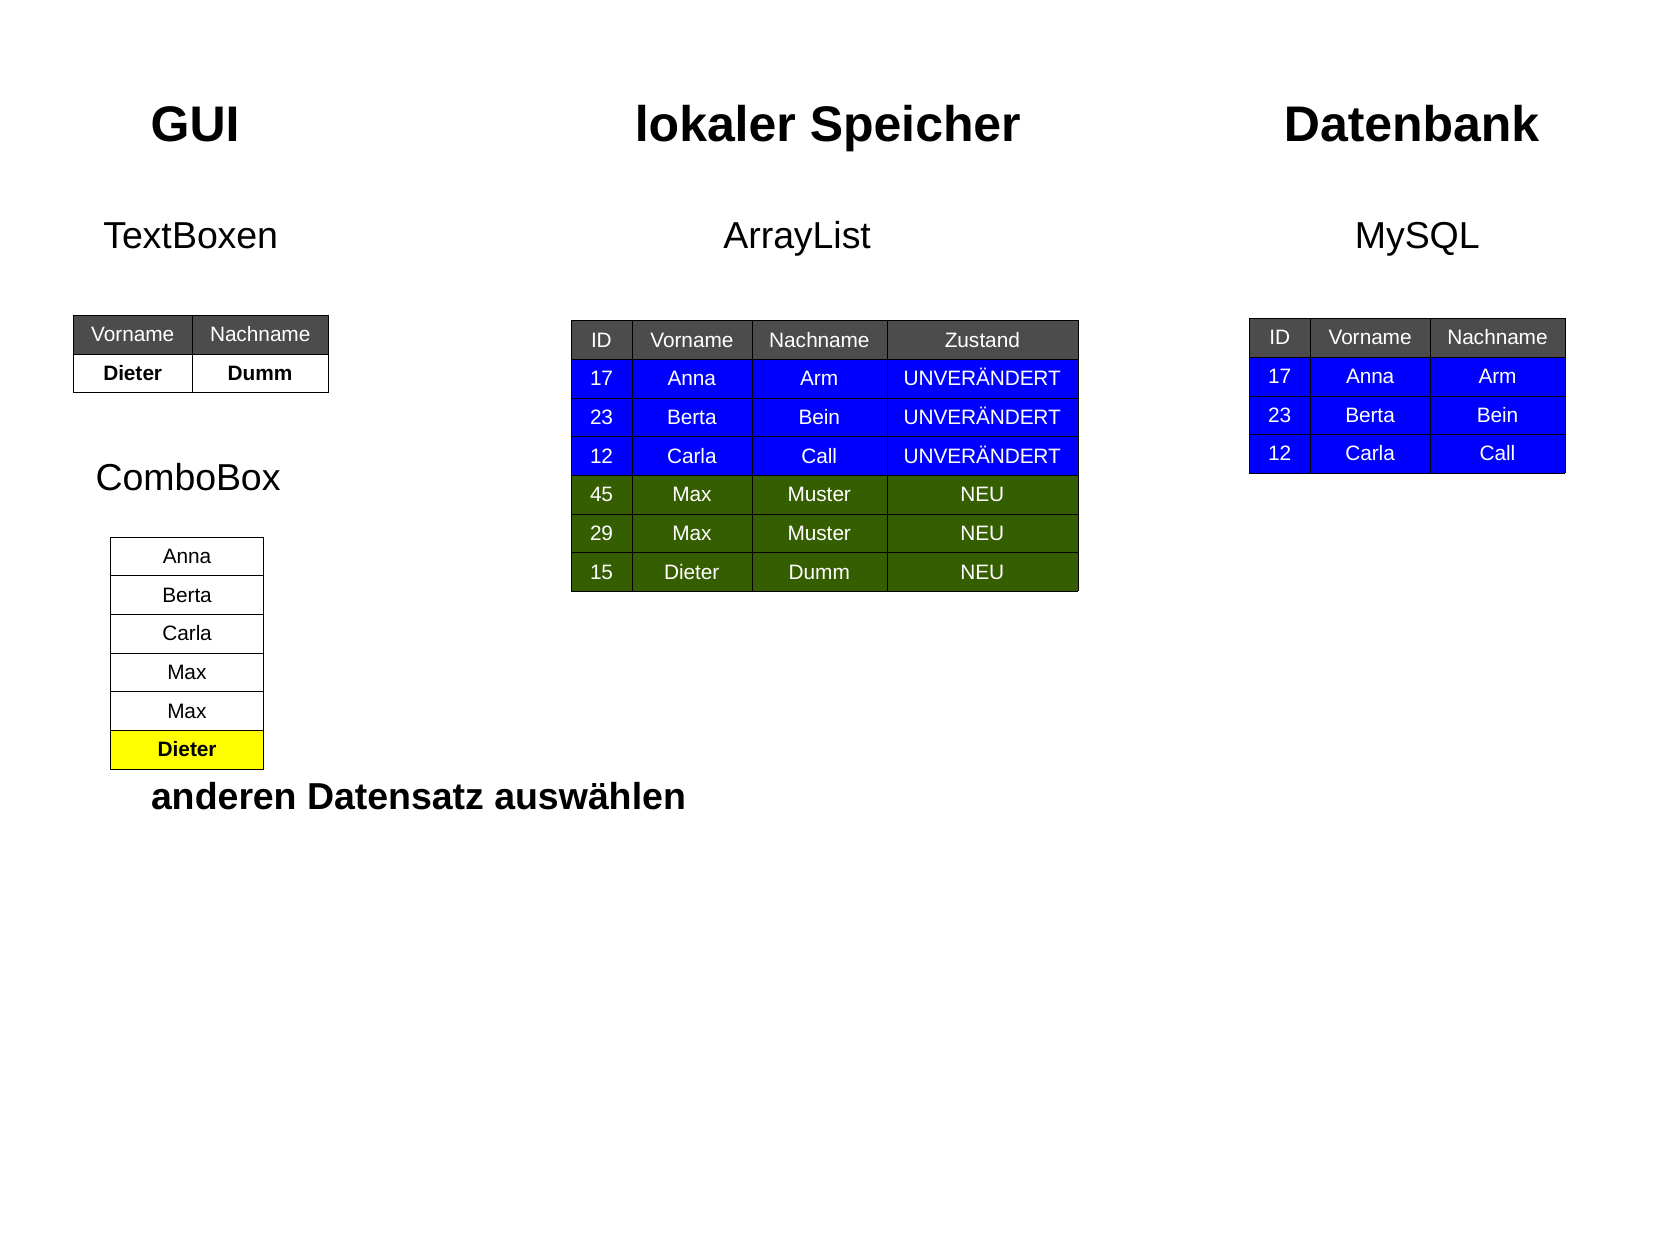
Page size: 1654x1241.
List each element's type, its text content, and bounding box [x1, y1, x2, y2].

table_cell Carla [633, 437, 752, 475]
table_cell Muster [753, 515, 887, 552]
table_cell UNVERÄNDERT [888, 399, 1078, 436]
table_cell Carla [111, 615, 263, 653]
table_header Nachname [193, 316, 328, 354]
table_cell Call [1431, 435, 1565, 473]
table_cell 15 [572, 553, 632, 591]
table_cell UNVERÄNDERT [888, 437, 1078, 475]
table_cell 12 [1250, 435, 1310, 473]
table_cell Max [633, 515, 752, 552]
text_box anderen Datensatz auswählen [136, 767, 703, 826]
table_cell Dieter [74, 355, 192, 392]
table_cell Muster [753, 476, 887, 514]
table_header Vorname [1311, 319, 1430, 357]
table_cell NEU [888, 476, 1078, 514]
table_cell Anna [1311, 358, 1430, 396]
table_header Anna [111, 538, 263, 575]
table_cell 29 [572, 515, 632, 552]
table_cell Anna [633, 360, 752, 398]
table_header Nachname [753, 321, 887, 359]
table_cell Bein [753, 399, 887, 436]
text_box ArrayList [708, 206, 886, 264]
table_cell Max [633, 476, 752, 514]
table_cell Berta [111, 576, 263, 614]
text_box ComboBox [80, 448, 296, 506]
text_box Datenbank [1269, 88, 1555, 161]
table_cell 12 [572, 437, 632, 475]
table_cell Dumm [193, 355, 328, 392]
table_cell 17 [572, 360, 632, 398]
table_cell Berta [1311, 397, 1430, 434]
table_cell Berta [633, 399, 752, 436]
table_header Vorname [633, 321, 752, 359]
table_cell UNVERÄNDERT [888, 360, 1078, 398]
table_cell Arm [1431, 358, 1565, 396]
table_cell 45 [572, 476, 632, 514]
text_box lokaler Speicher [620, 88, 1037, 161]
text_box MySQL [1340, 206, 1495, 264]
text_box GUI [135, 88, 255, 161]
table_header Nachname [1431, 319, 1565, 357]
table_cell Dieter [111, 731, 263, 769]
table_header Zustand [888, 321, 1078, 359]
table_header ID [572, 321, 632, 359]
table_cell Bein [1431, 397, 1565, 434]
text_box TextBoxen [88, 206, 293, 264]
table_cell Call [753, 437, 887, 475]
table_header Vorname [74, 316, 192, 354]
table_cell 23 [1250, 397, 1310, 434]
table_cell Arm [753, 360, 887, 398]
table_cell 17 [1250, 358, 1310, 396]
table_header ID [1250, 319, 1310, 357]
table_cell NEU [888, 553, 1078, 591]
table_cell Carla [1311, 435, 1430, 473]
table_cell NEU [888, 515, 1078, 552]
table_cell Dumm [753, 553, 887, 591]
table_cell Max [111, 692, 263, 730]
table_cell Dieter [633, 553, 752, 591]
table_cell Max [111, 654, 263, 691]
table_cell 23 [572, 399, 632, 436]
